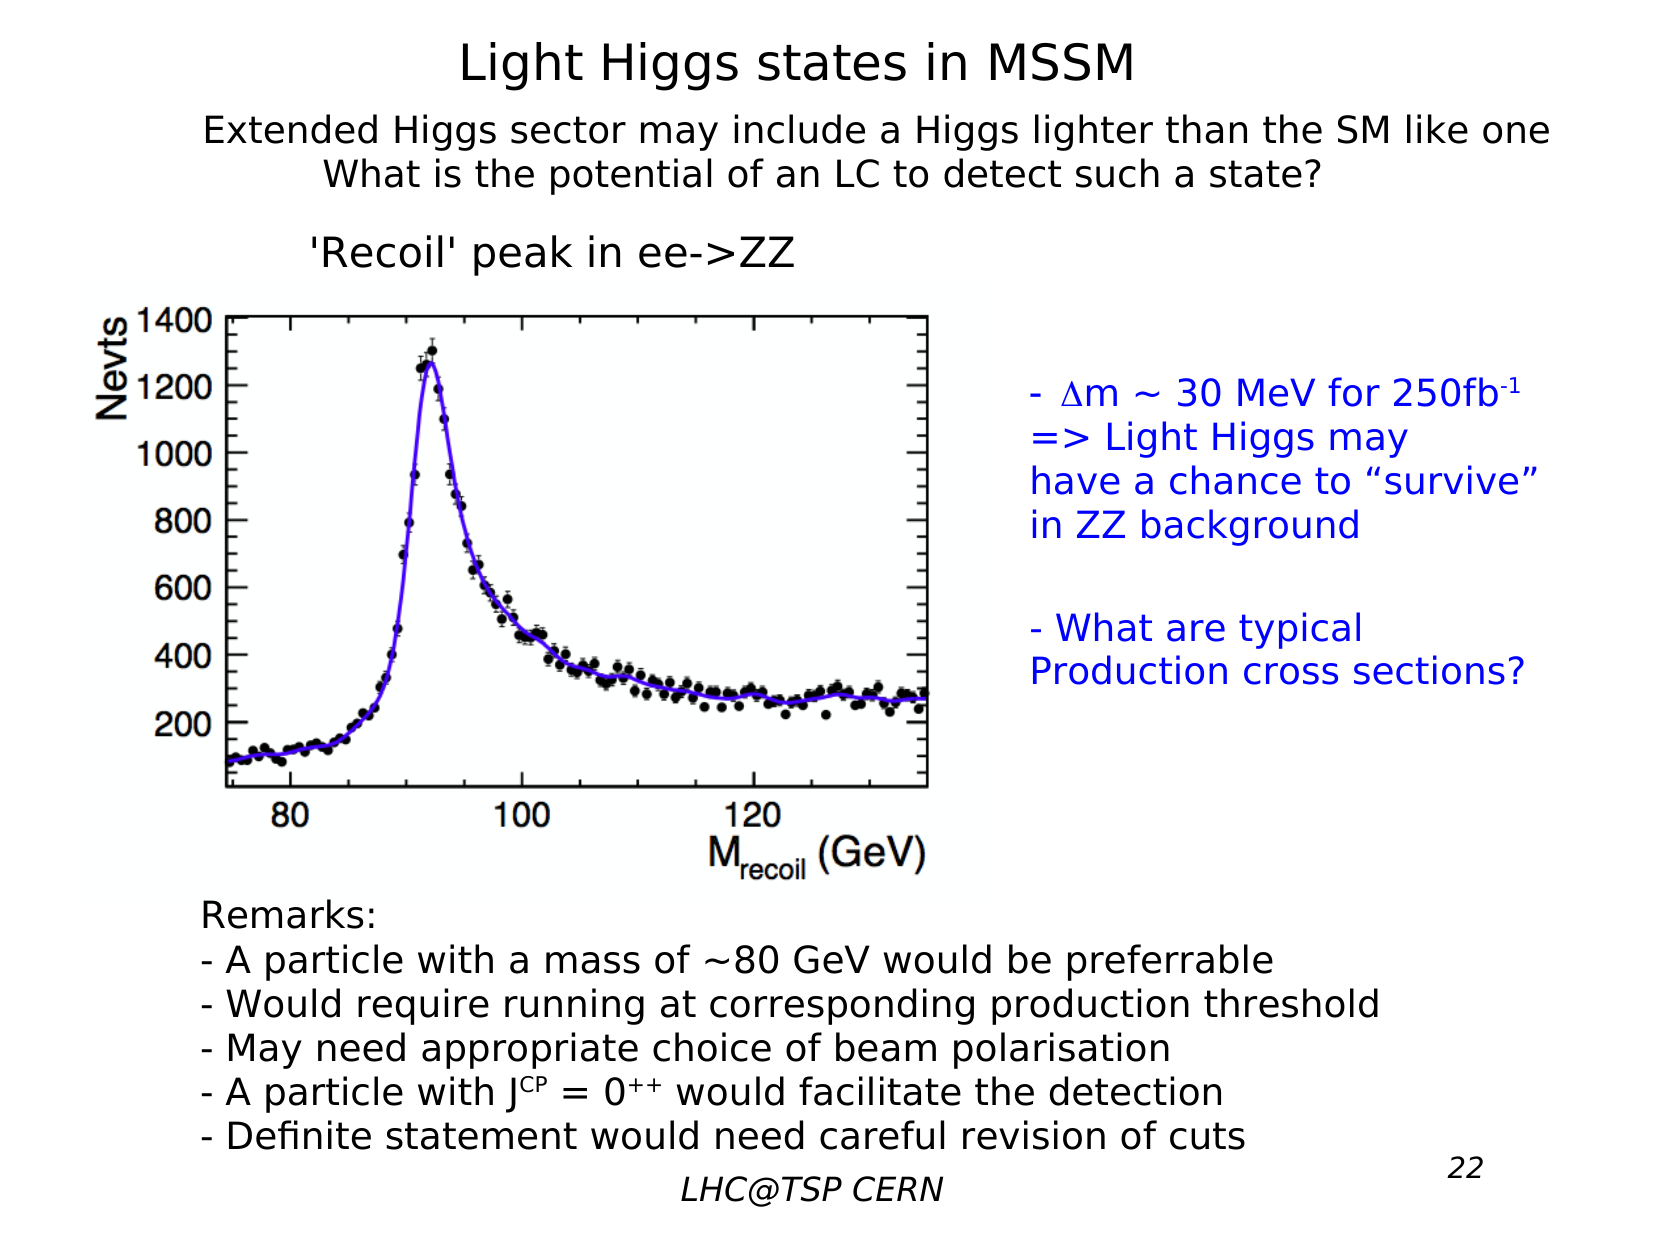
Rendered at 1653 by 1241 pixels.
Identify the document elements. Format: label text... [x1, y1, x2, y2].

text_box Light Higgs states in MSSM [444, 25, 1152, 100]
text_box Remarks: - A particle with a mass of ~80 GeV would be preferrable - Would require running at corresponding production threshold - May need appropriate choice of beam polarisation - A particle with JCP = 0++ would facilitate the detection - Definite statement would need careful revision of cuts [185, 886, 1390, 1166]
text_box 'Recoil' peak in ee->ZZ [293, 221, 822, 281]
picture [73, 281, 993, 903]
text_box Extended Higgs sector may include a Higgs lighter than the SM like one What is the potential of an LC to detect such a state? [187, 100, 1566, 263]
text_box - Δm ~ 30 MeV for 250fb-1 => Light Higgs may have a chance to “survive” in ZZ background - What are typical Production cross sections? [1014, 363, 1599, 702]
